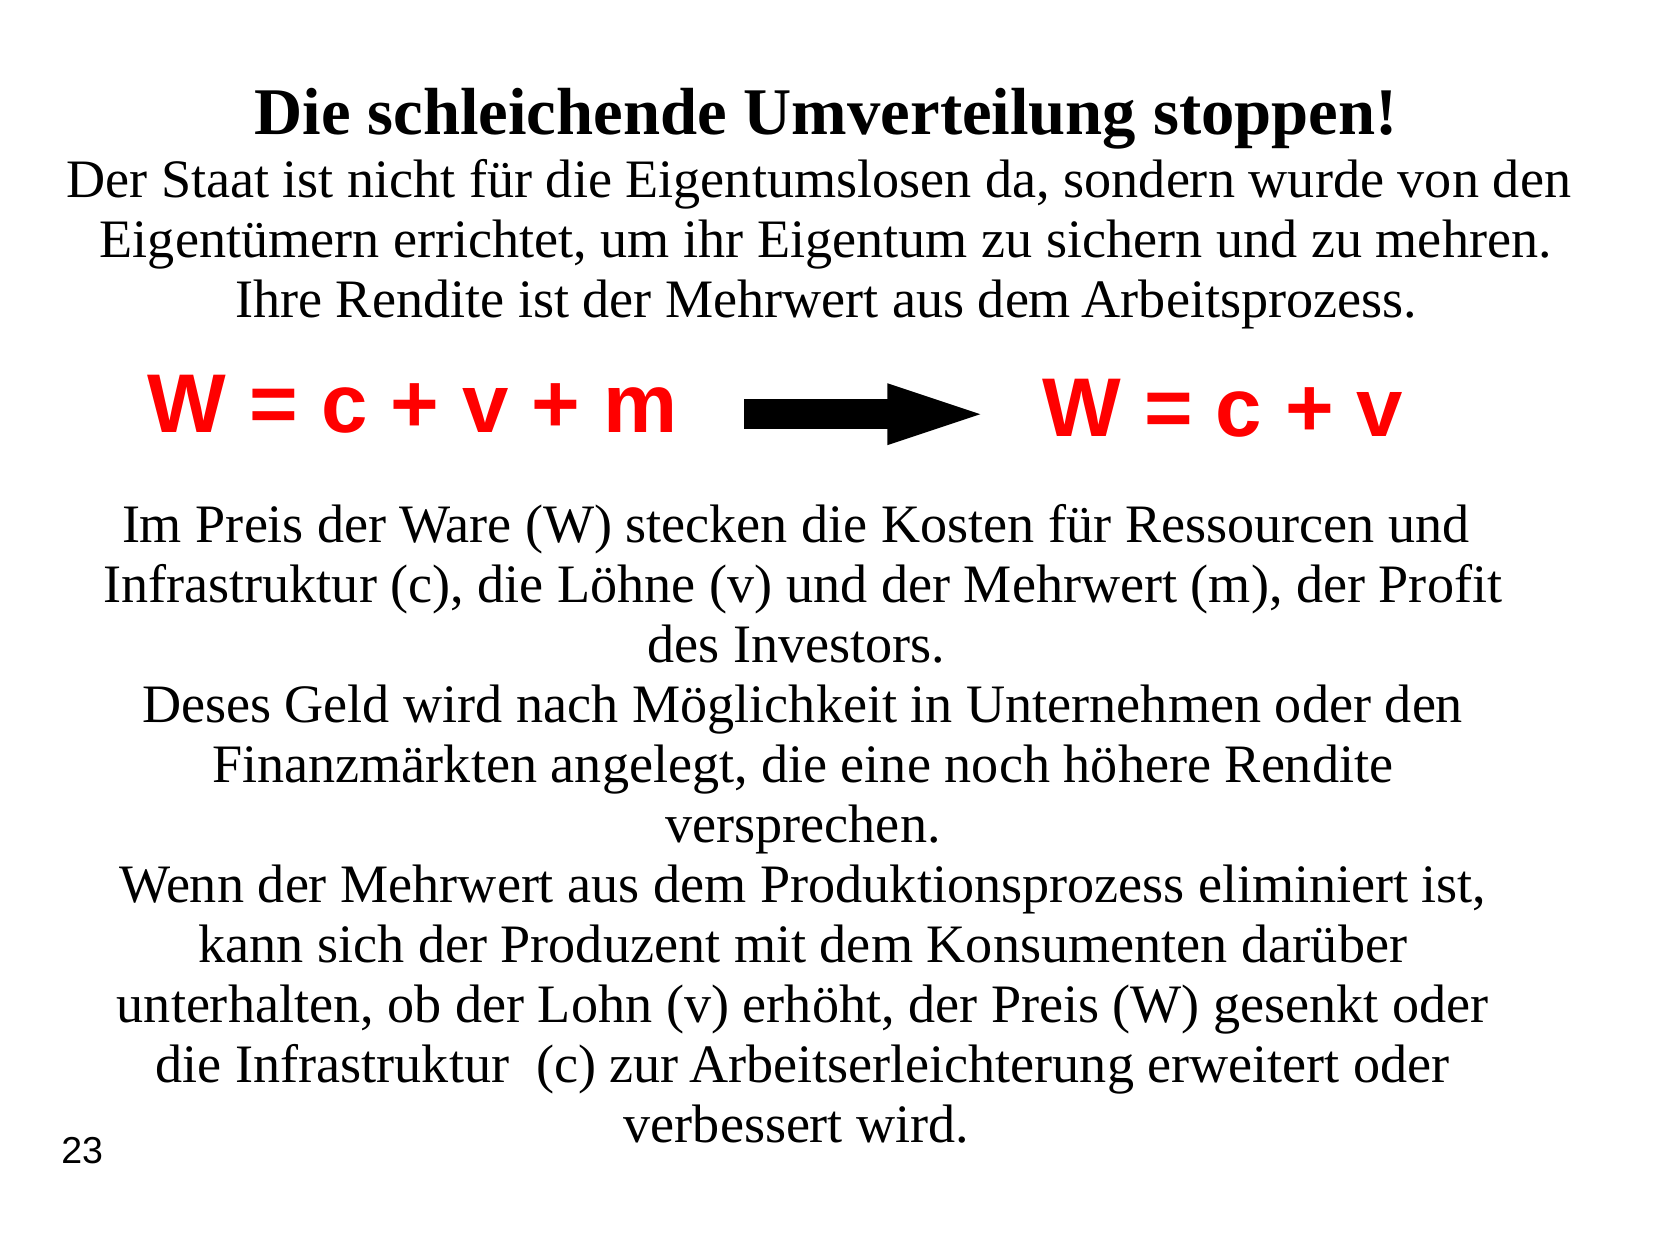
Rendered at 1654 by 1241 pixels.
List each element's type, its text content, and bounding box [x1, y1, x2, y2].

text_box Im Preis der Ware (W) stecken die Kosten für Ressourcen und Infrastruktur (c), die Löhne (v) und der Mehrwert (m), der Profit des Investors. Deses Geld wird nach Möglichkeit in Unternehmen oder den Finanzmärkten angelegt, die eine noch höhere Rendite versprechen. Wenn der Mehrwert aus dem Produktionsprozess eliminiert ist, kann sich der Produzent mit dem Konsumenten darüber unterhalten, ob der Lohn (v) erhöht, der Preis (W) gesenkt oder die Infrastruktur (c) zur Arbeitserleichterung erweitert oder verbessert wird. [88, 487, 1565, 1163]
text_box <Nummer> [46, 1122, 264, 1193]
text_box W = c + v + m [133, 349, 717, 475]
text_box W = c + v [1027, 354, 1447, 479]
text_box Die schleichende Umverteilung stoppen! Der Staat ist nicht für die Eigentumslosen da, sondern wurde von den Eigentümern errichtet, um ihr Eigentum zu sichern und zu mehren. Ihre Rendite ist der Mehrwert aus dem Arbeitsprozess. [51, 67, 1602, 337]
